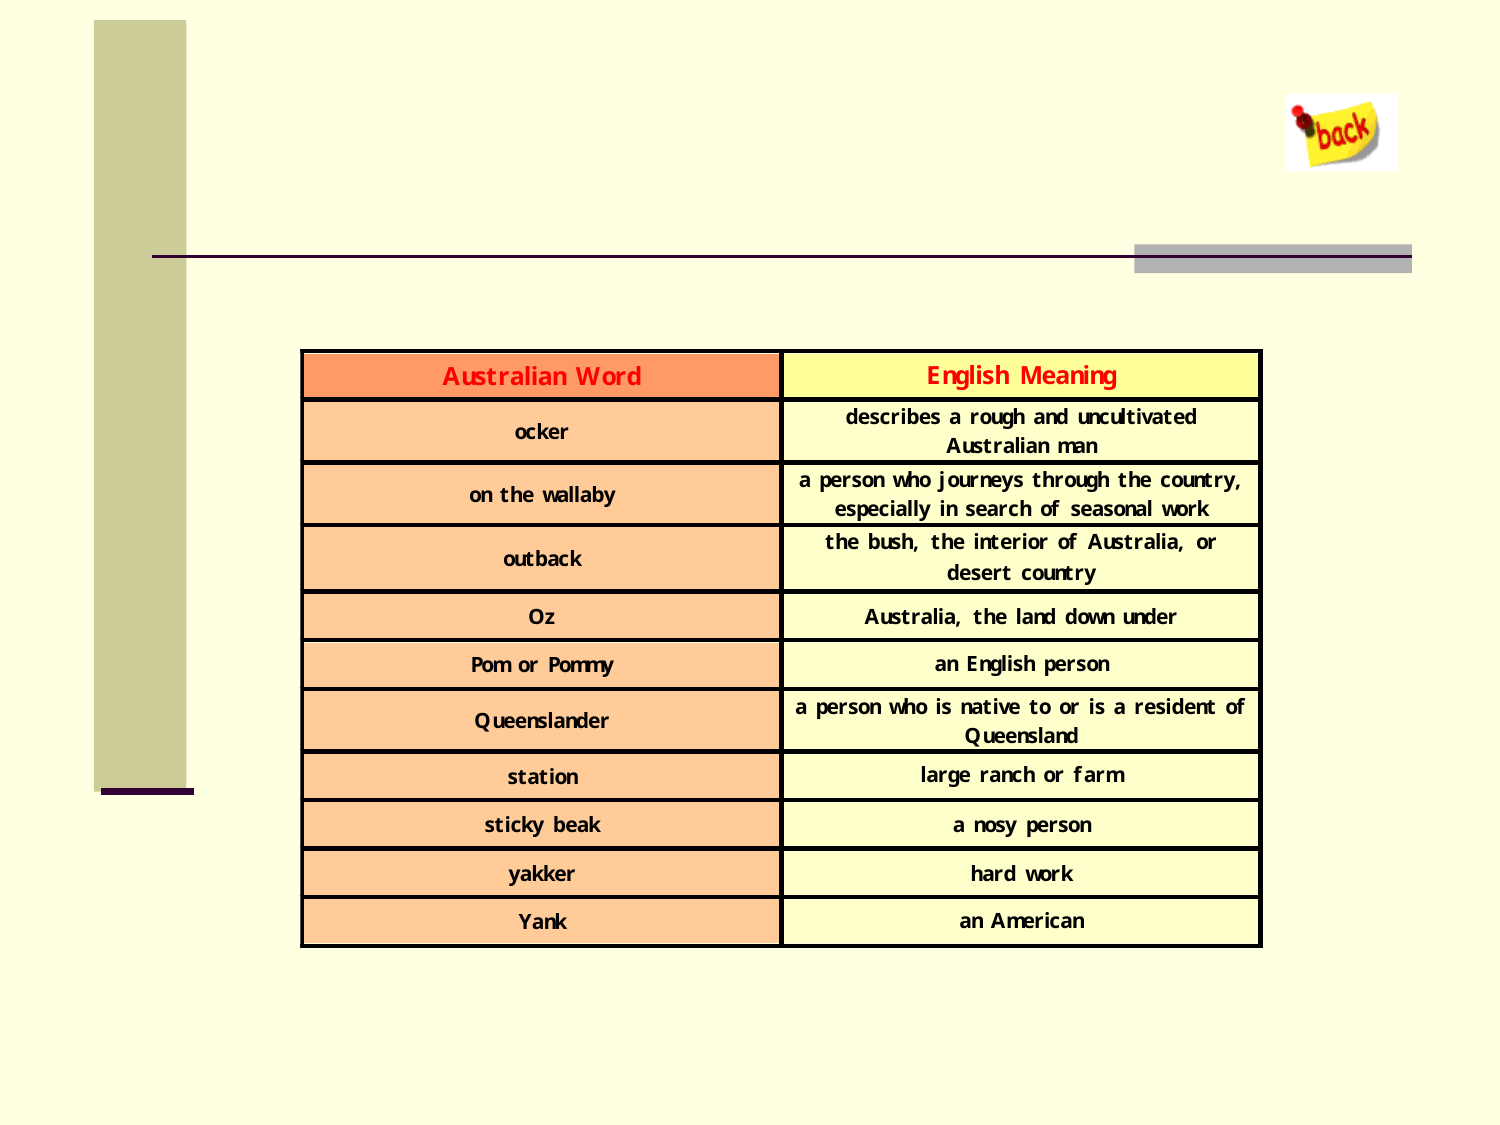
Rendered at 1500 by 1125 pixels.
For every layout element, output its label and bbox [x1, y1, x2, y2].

picture [1285, 94, 1398, 171]
chart [300, 348, 1273, 977]
